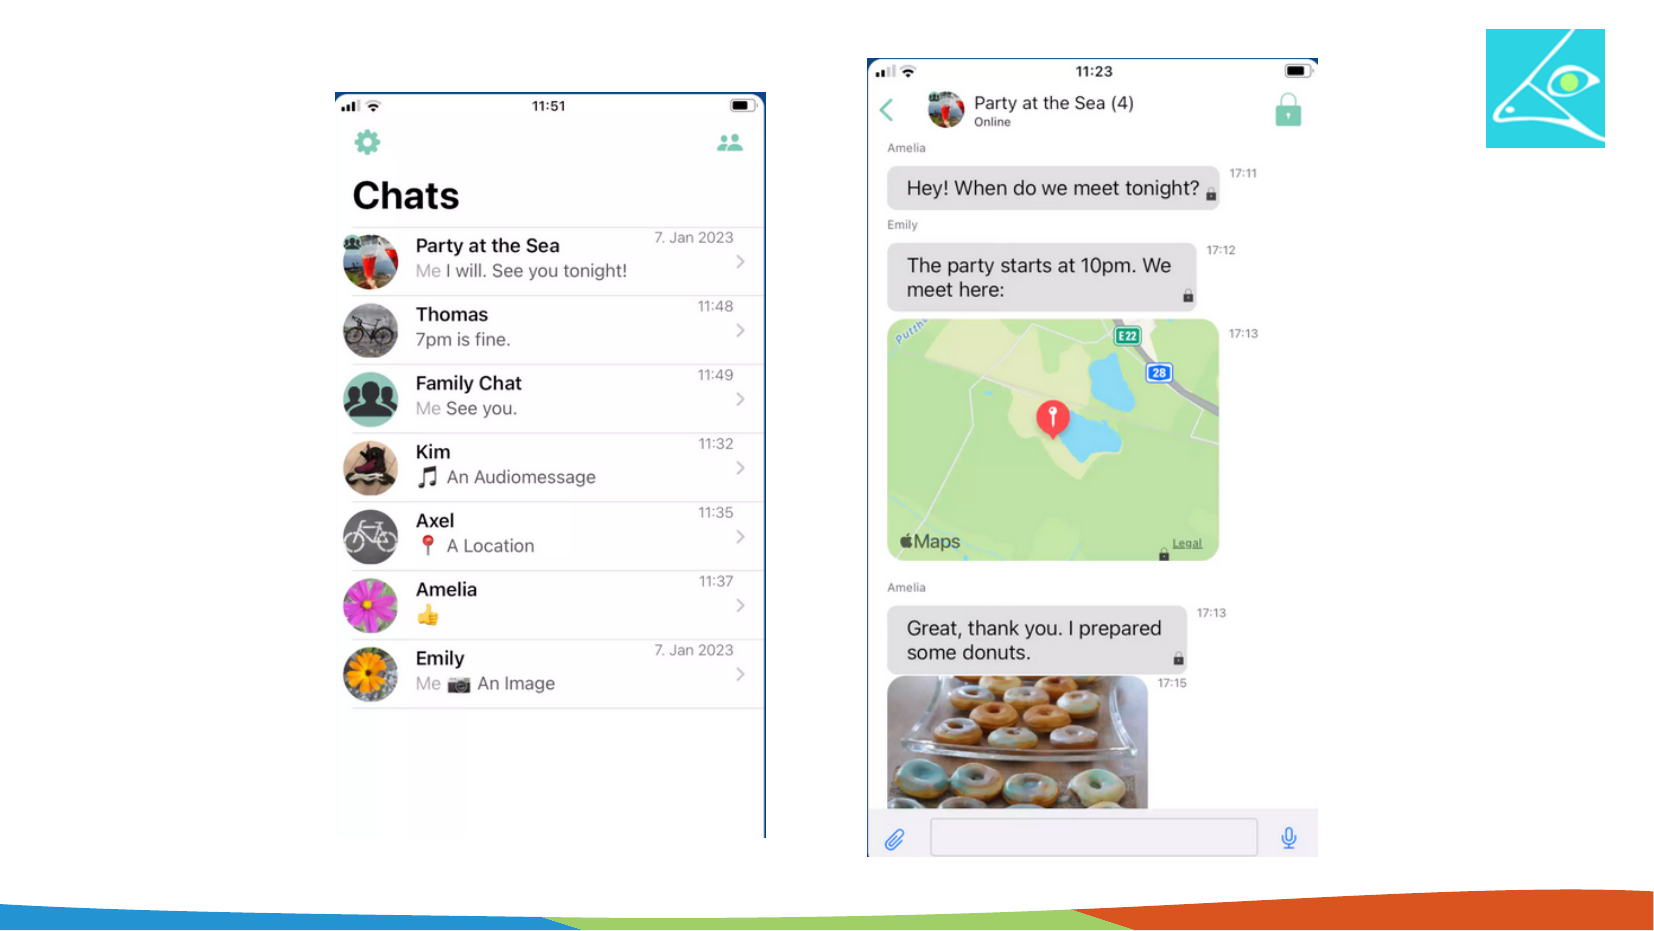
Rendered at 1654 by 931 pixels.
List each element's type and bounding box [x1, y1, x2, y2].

picture [867, 58, 1318, 857]
picture [335, 92, 767, 838]
picture [1486, 29, 1605, 148]
